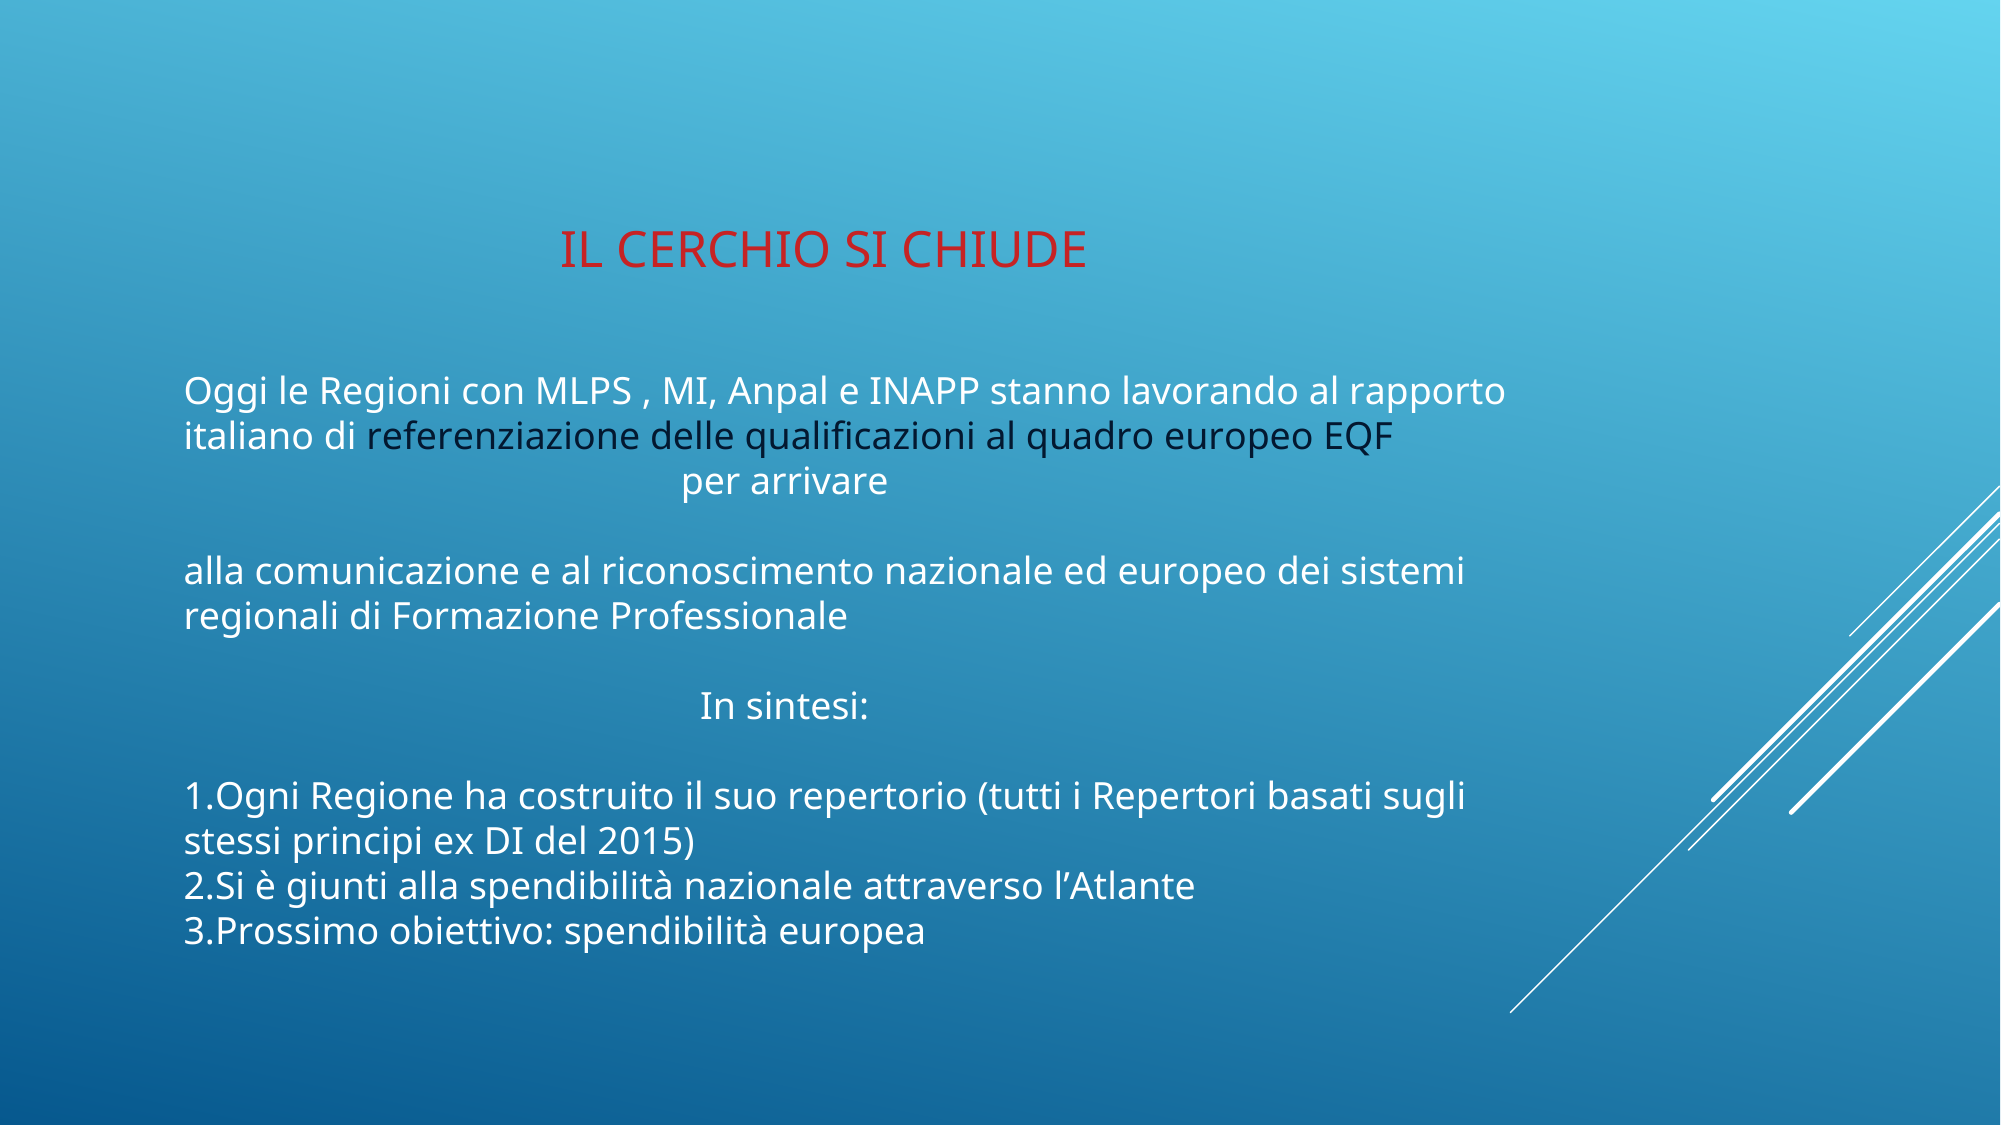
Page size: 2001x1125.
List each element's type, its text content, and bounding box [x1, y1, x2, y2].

text_box IL CERCHIO SI CHIUDE Oggi le Regioni con MLPS , MI, Anpal e INAPP stanno lavorando al rapporto italiano di referenziazione delle qualificazioni al quadro europeo EQF per arrivare alla comunicazione e al riconoscimento nazionale ed europeo dei sistemi regionali di Formazione Professionale In sintesi: Ogni Regione ha costruito il suo repertorio (tutti i Repertori basati sugli stessi principi ex DI del 2015) Si è giunti alla spendibilità nazionale attraverso l’Atlante Prossimo obiettivo: spendibilità europea [168, 164, 1531, 1125]
